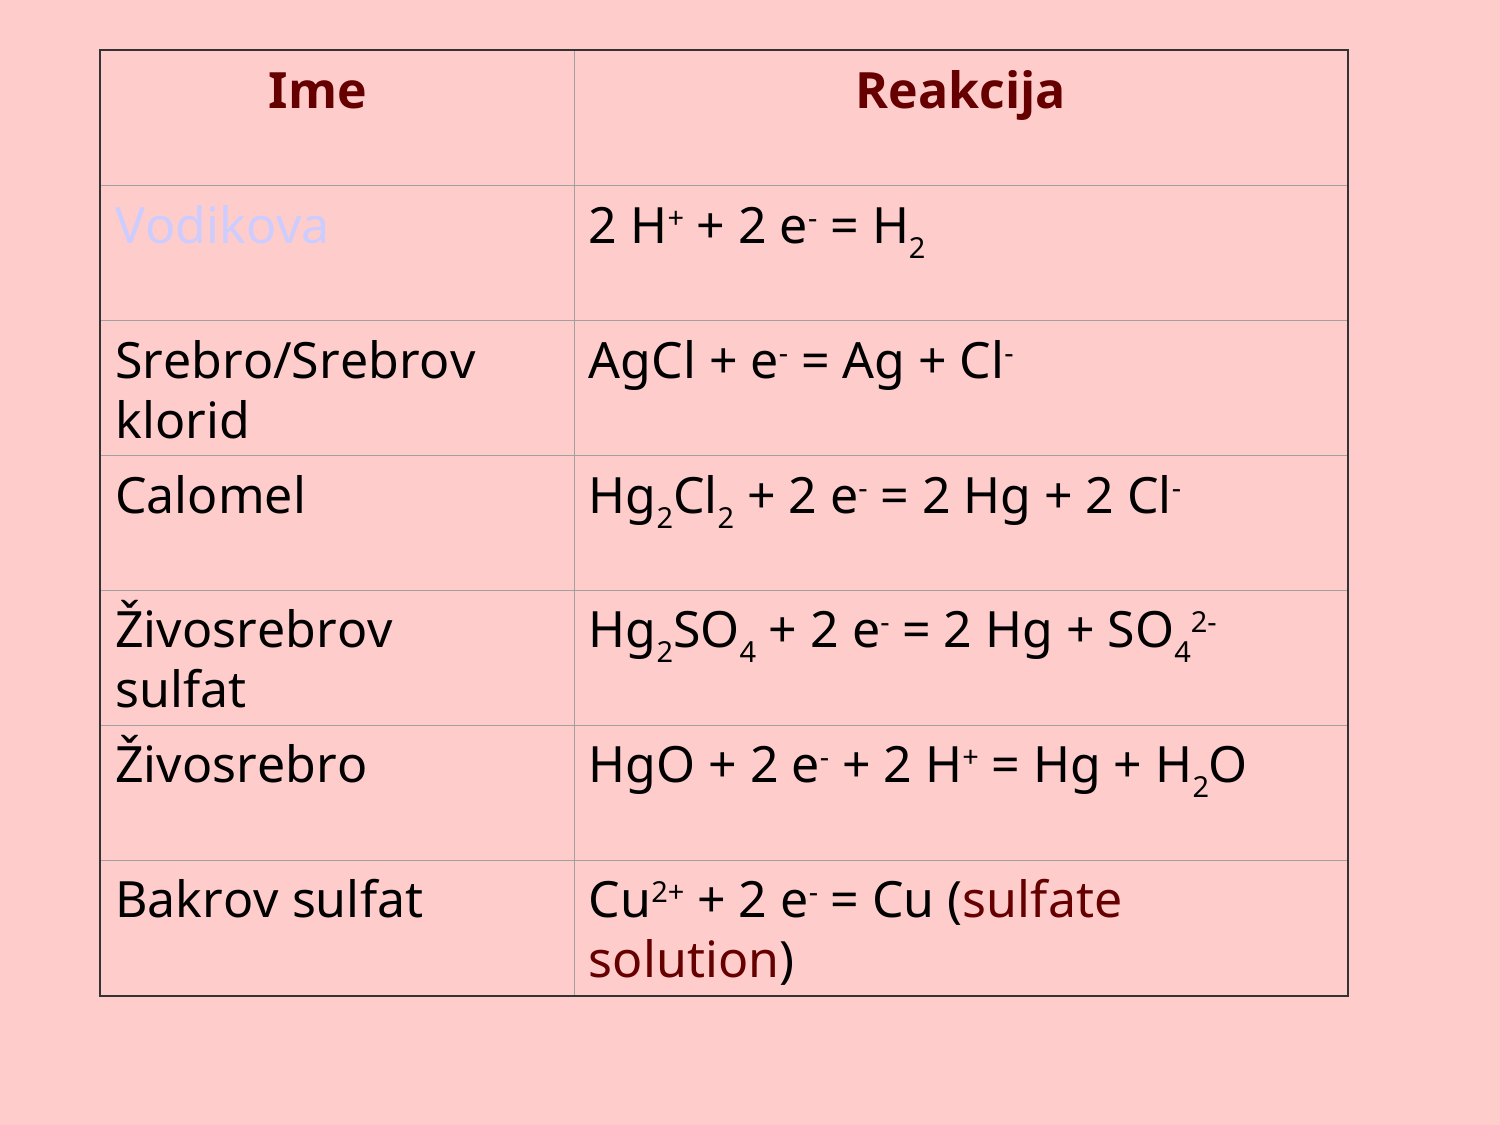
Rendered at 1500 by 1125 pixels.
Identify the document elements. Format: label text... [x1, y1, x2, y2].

text_box AgCl + e- = Ag + Cl- [575, 321, 1347, 455]
text_box Reakcija [575, 51, 1347, 185]
text_box Hg2SO4 + 2 e- = 2 Hg + SO42- [575, 591, 1347, 725]
text_box Hg2Cl2 + 2 e- = 2 Hg + 2 Cl- [575, 456, 1347, 590]
text_box Živosrebro [101, 726, 574, 860]
text_box Cu2+ + 2 e- = Cu (sulfate solution) [575, 861, 1347, 995]
text_box Calomel [101, 456, 574, 590]
text_box Srebro/Srebrov klorid [101, 321, 574, 455]
text_box 2 H+ + 2 e- = H2 [575, 186, 1347, 320]
text_box Bakrov sulfat [101, 861, 574, 995]
text_box Vodikova [101, 186, 574, 320]
text_box Ime [101, 51, 574, 185]
text_box HgO + 2 e- + 2 H+ = Hg + H2O [575, 726, 1347, 860]
text_box Živosrebrov sulfat [101, 591, 574, 725]
